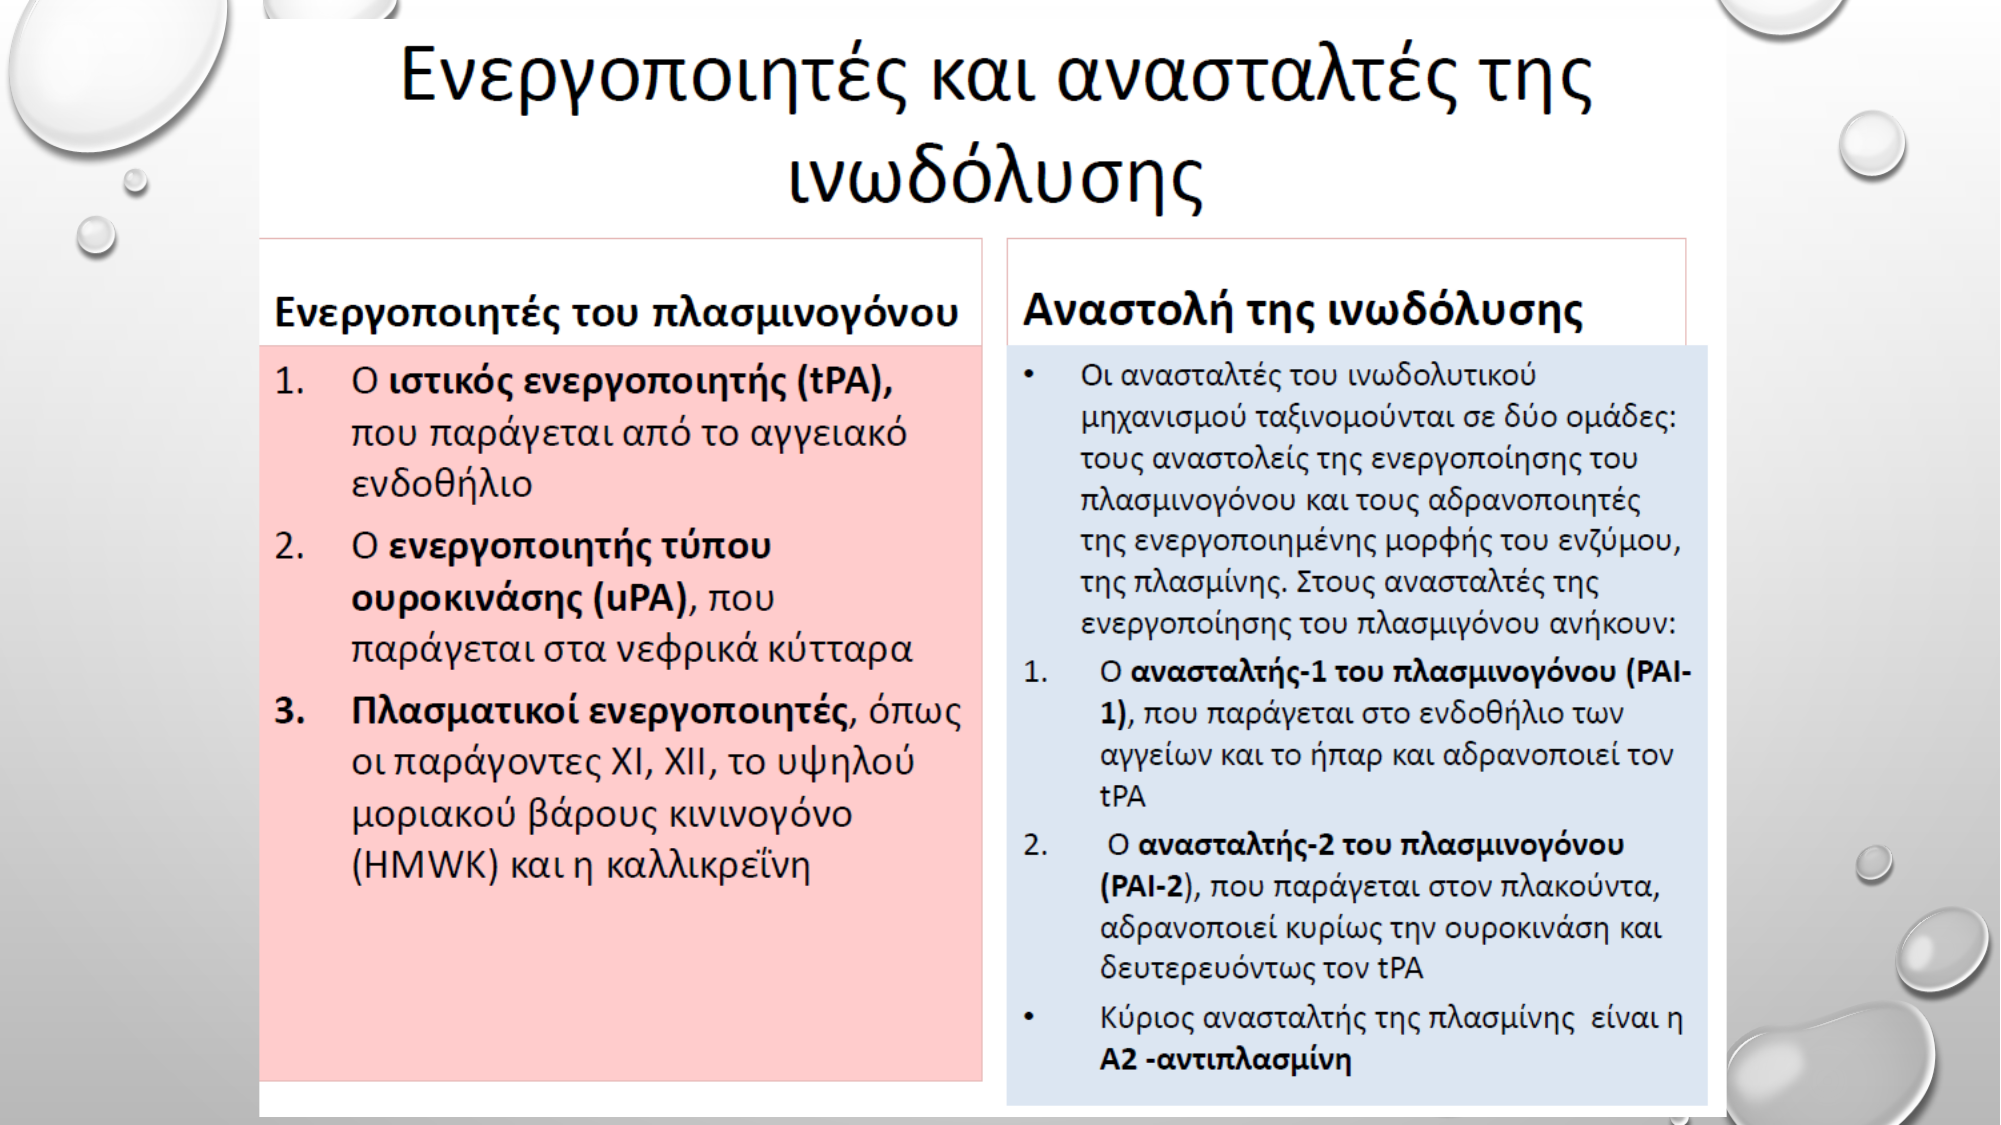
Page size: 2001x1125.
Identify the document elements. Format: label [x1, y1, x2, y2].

picture [259, 19, 1727, 1117]
